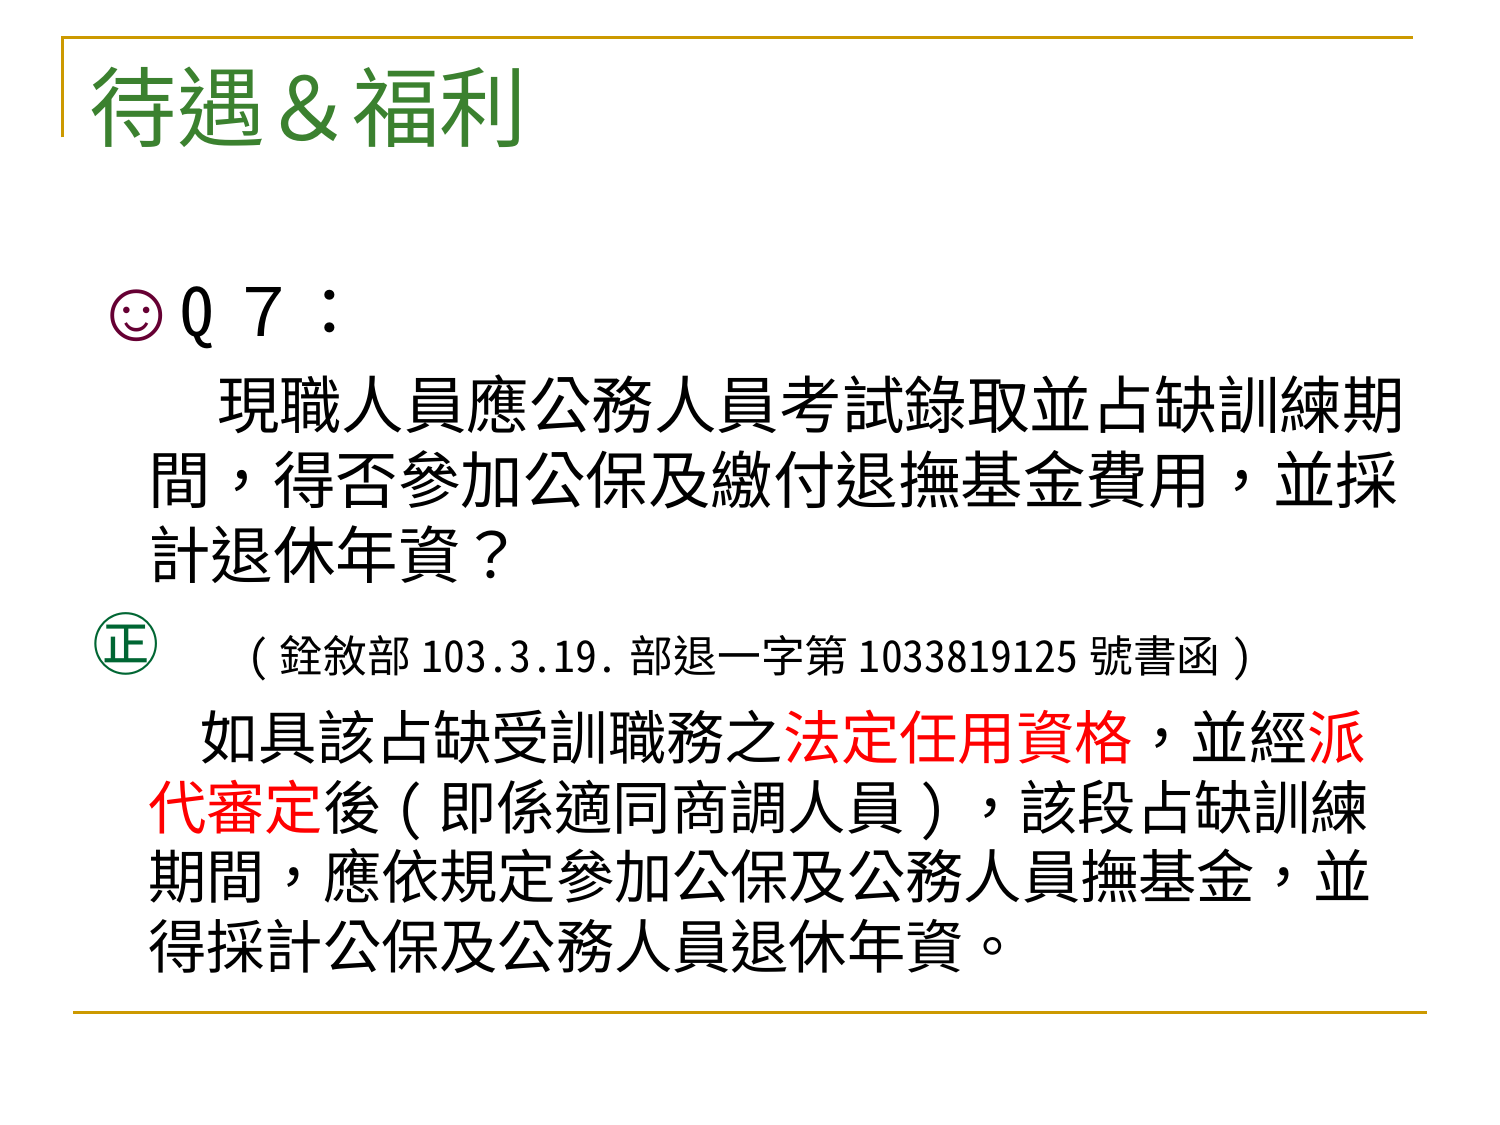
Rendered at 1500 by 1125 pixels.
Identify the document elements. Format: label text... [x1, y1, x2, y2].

title 待遇＆福利 [75, 45, 1426, 233]
list Q７： 現職人員應公務人員考試錄取並占缺訓練期間，得否參加公保及繳付退撫基金費用，並採計退休年資？ (銓敘部103.3.19.部退一字第1033819125號書函) 如具該占缺受訓職務之法定任用資格，並經派代審定後(即係適同商調人員)，該段占缺訓練期間，應依規定參加公保及公務人員撫基金，並得採計公保及公務人員退休年資。 [77, 262, 1428, 1005]
